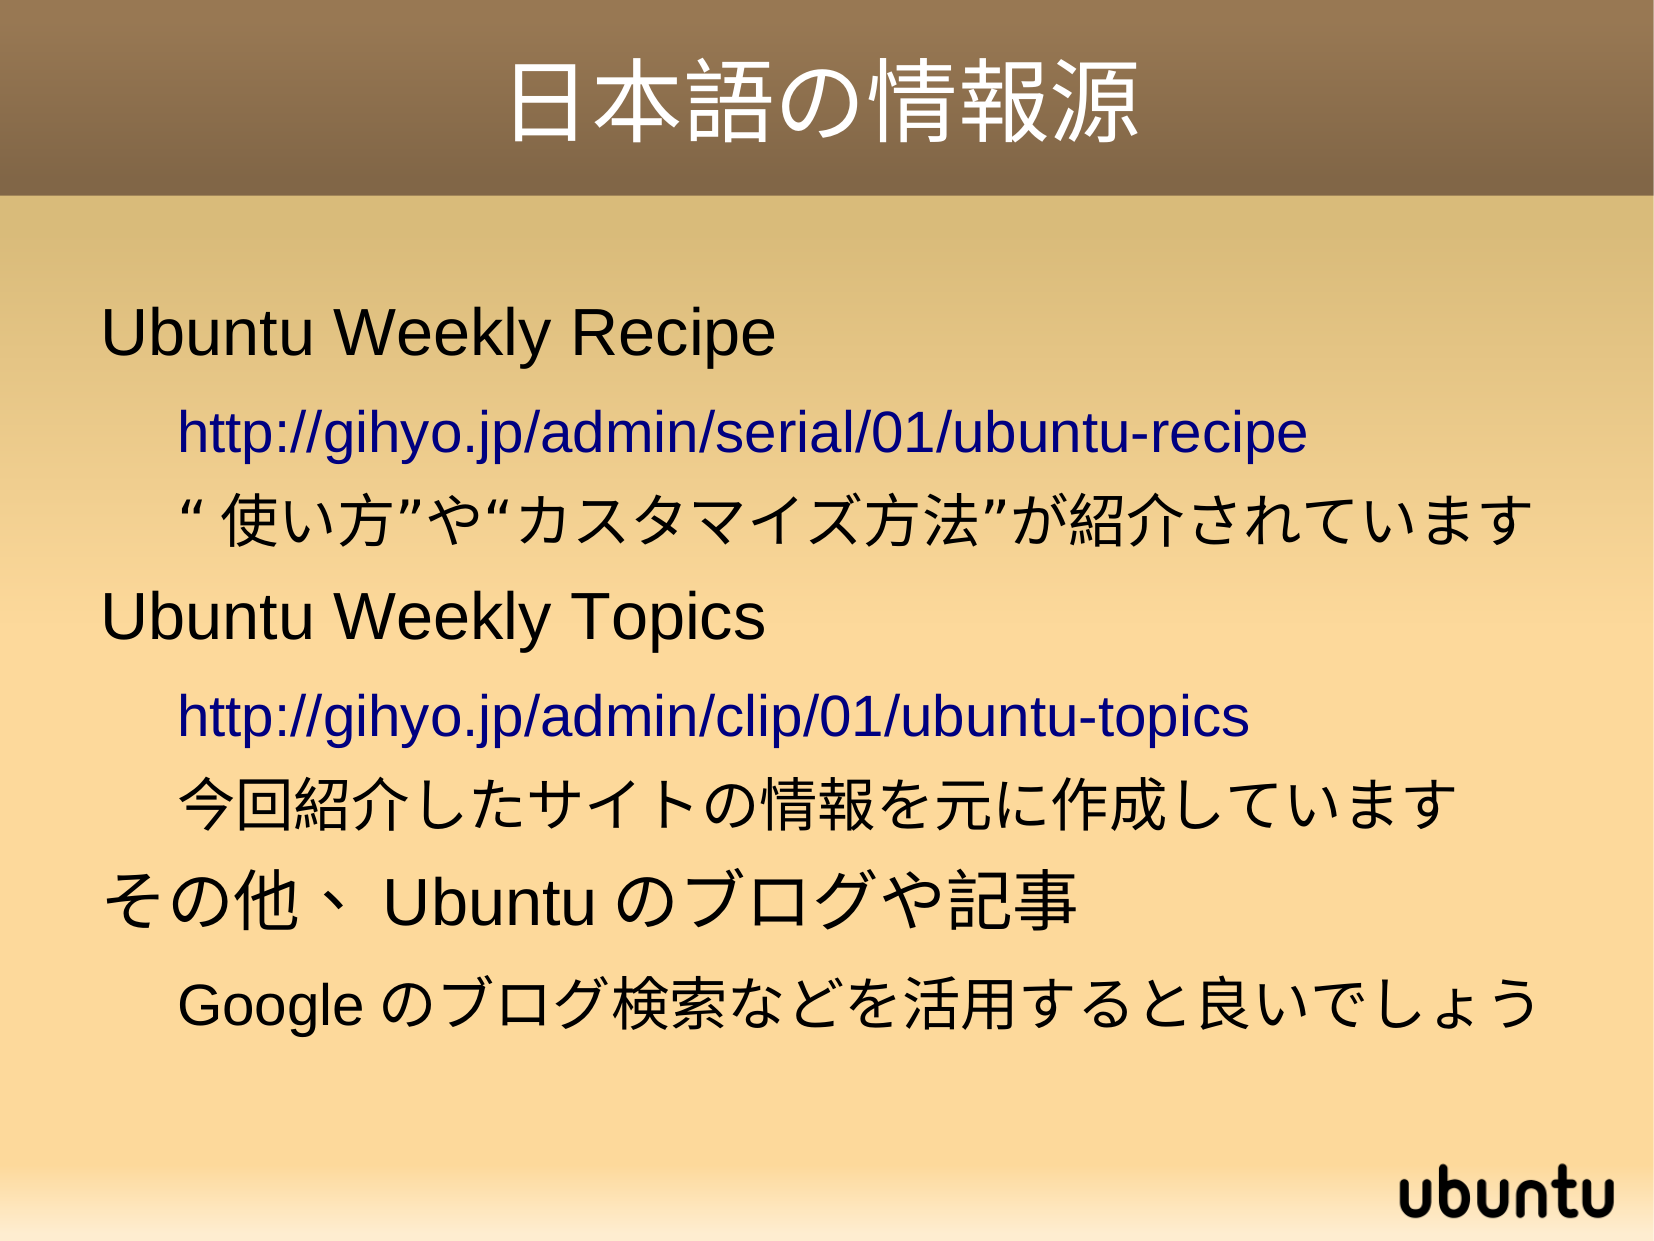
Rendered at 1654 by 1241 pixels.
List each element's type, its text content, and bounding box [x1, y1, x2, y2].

list Ubuntu Weekly Recipe http://gihyo.jp/admin/serial/01/ubuntu-recipe “使い方”や“カスタマイズ方法”が紹介されています Ubuntu Weekly Topics http://gihyo.jp/admin/clip/01/ubuntu-topics 今回紹介したサイトの情報を元に作成しています その他、Ubuntuのブログや記事 Googleのブログ検索などを活用すると良いでしょう [82, 295, 1625, 1097]
title 日本語の情報源 [76, 7, 1565, 200]
picture [0, 0, 1654, 1241]
